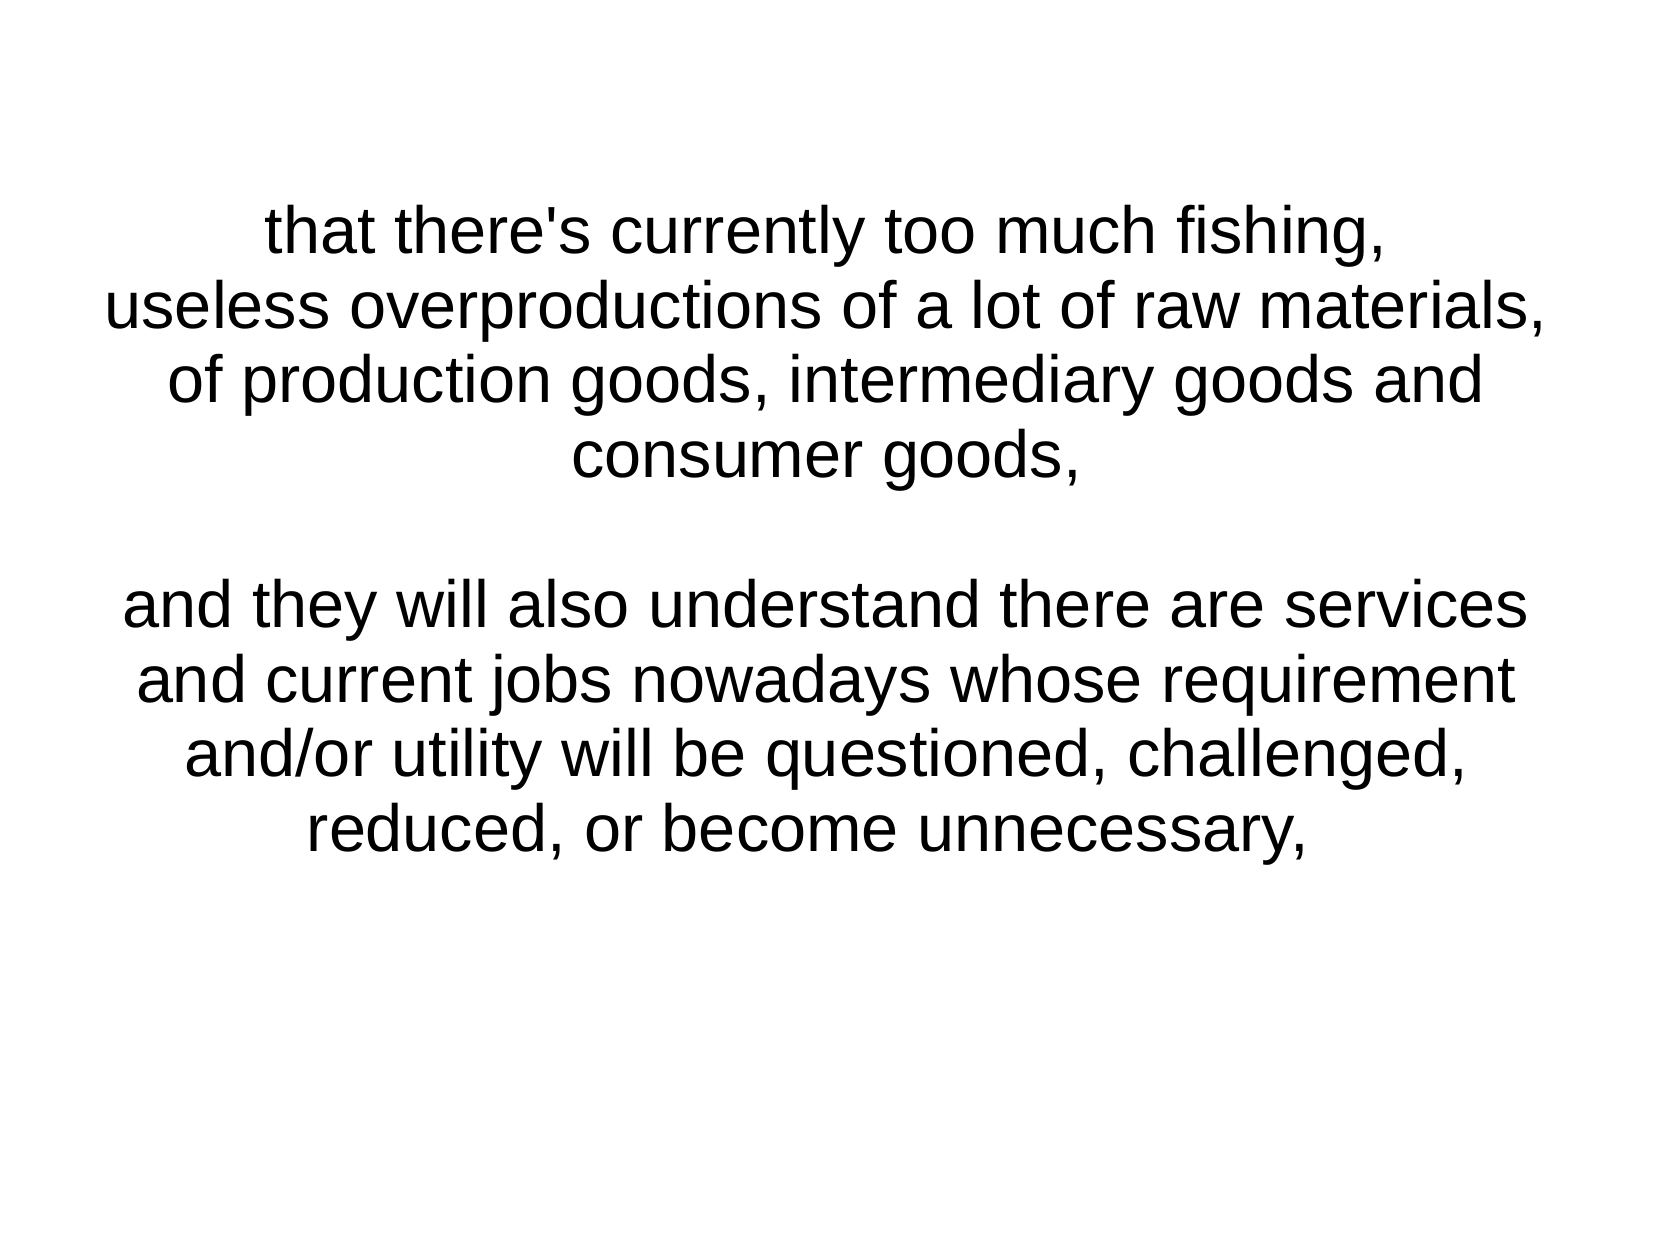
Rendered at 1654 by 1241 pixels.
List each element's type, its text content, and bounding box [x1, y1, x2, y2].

subtitle that there's currently too much fishing, useless overproductions of a lot of raw materials, of production goods, intermediary goods and consumer goods, and they will also understand there are services and current jobs nowadays whose requirement and/or utility will be questioned, challenged, reduced, or become unnecessary, [82, 49, 1571, 1010]
